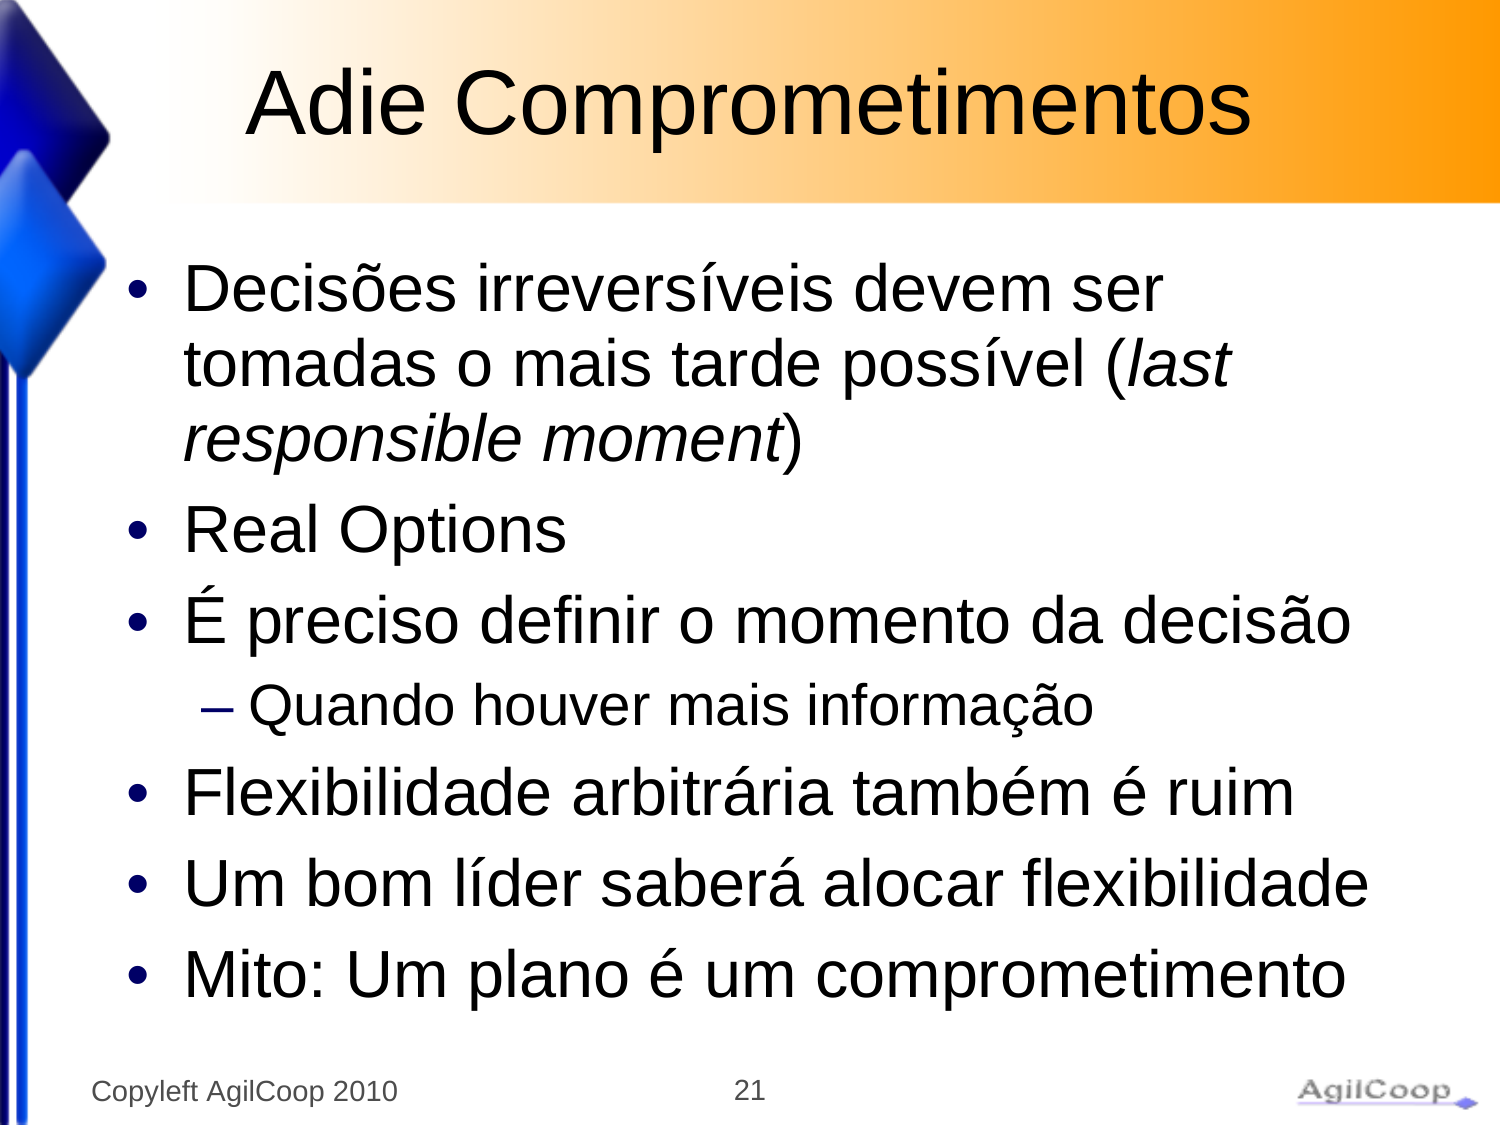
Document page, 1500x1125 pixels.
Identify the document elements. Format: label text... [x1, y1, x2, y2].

picture [0, 0, 1500, 1125]
list Decisões irreversíveis devem ser tomadas o mais tarde possível (last responsible moment) Real Options É preciso definir o momento da decisão Quando houver mais informação Flexibilidade arbitrária também é ruim Um bom líder saberá alocar flexibilidade Mito: Um plano é um comprometimento [112, 243, 1425, 1038]
title Adie Comprometimentos [75, 8, 1426, 197]
